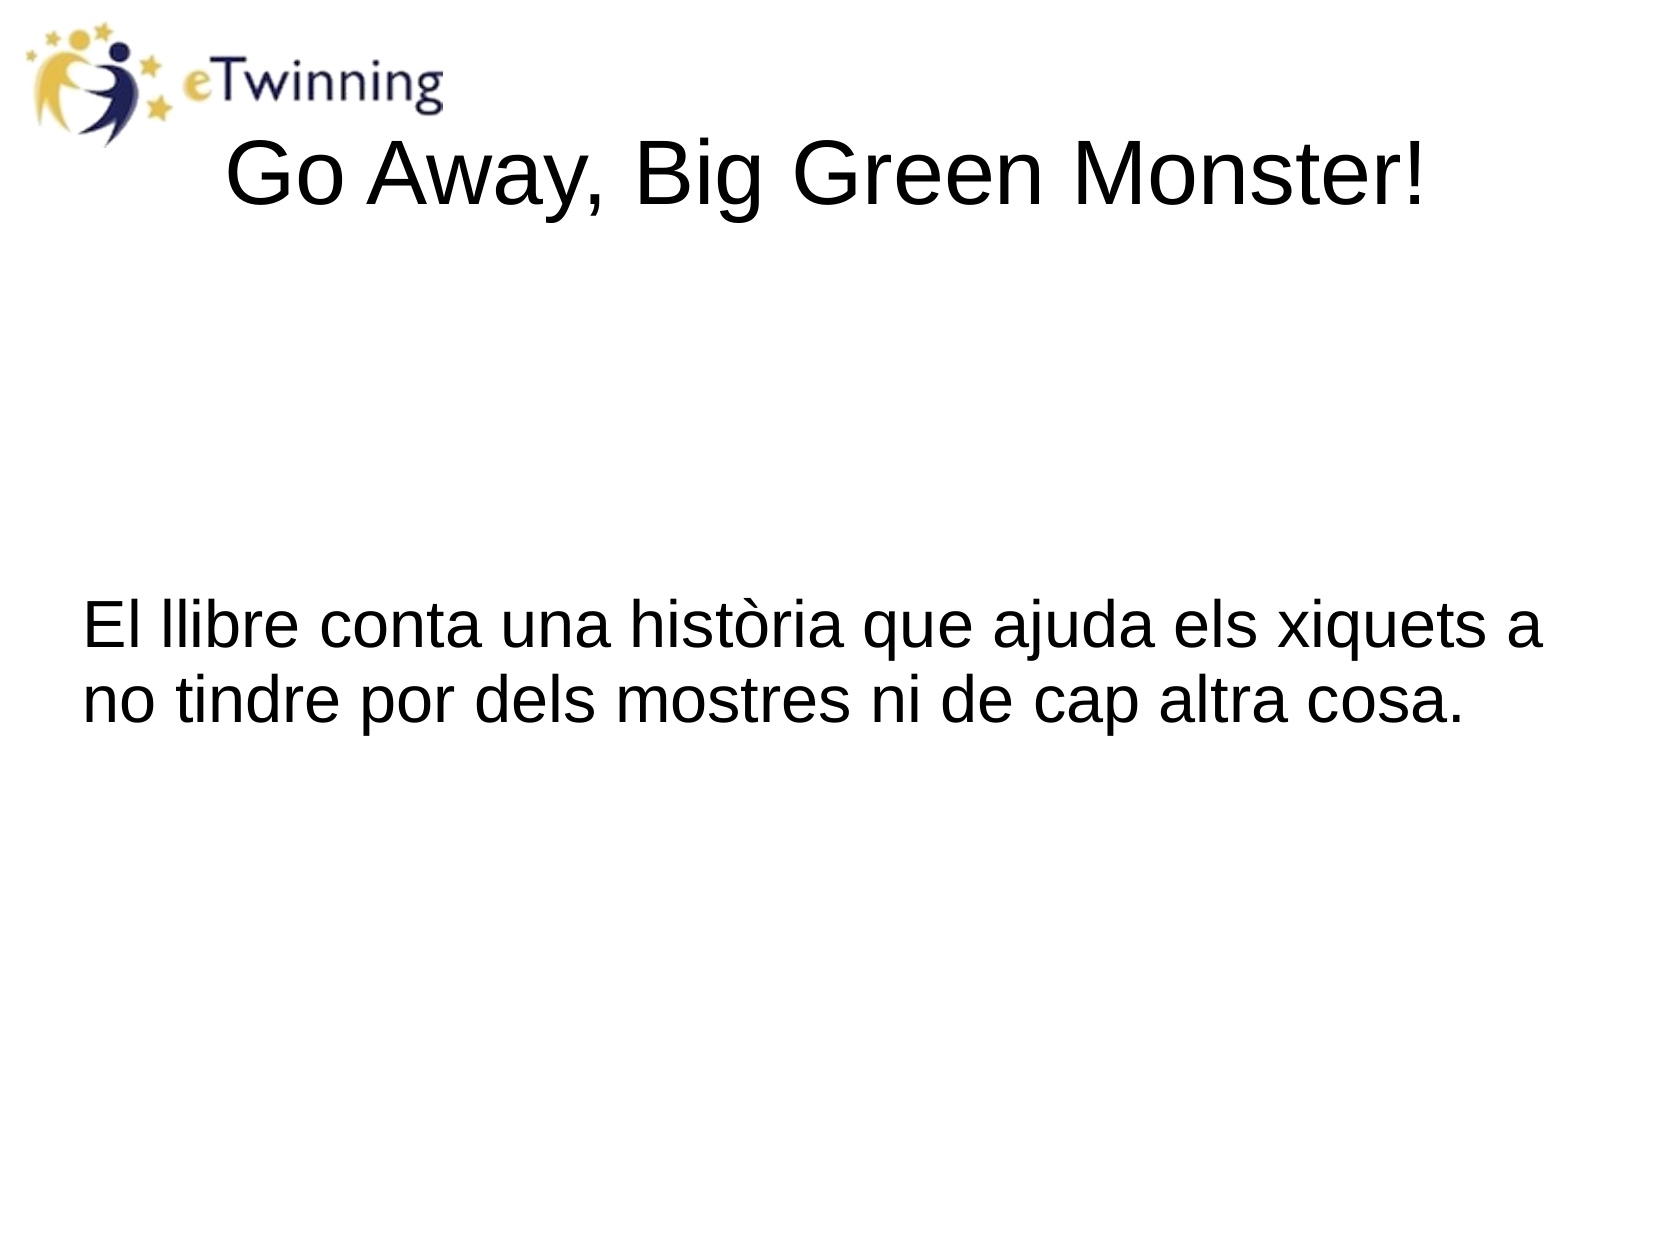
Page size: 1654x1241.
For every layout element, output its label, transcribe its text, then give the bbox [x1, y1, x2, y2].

title Go Away, Big Green Monster! [82, 88, 1571, 257]
picture [26, 20, 443, 148]
subtitle El llibre conta una història que ajuda els xiquets a no tindre por dels mostres ni de cap altra cosa. [82, 290, 1571, 1109]
